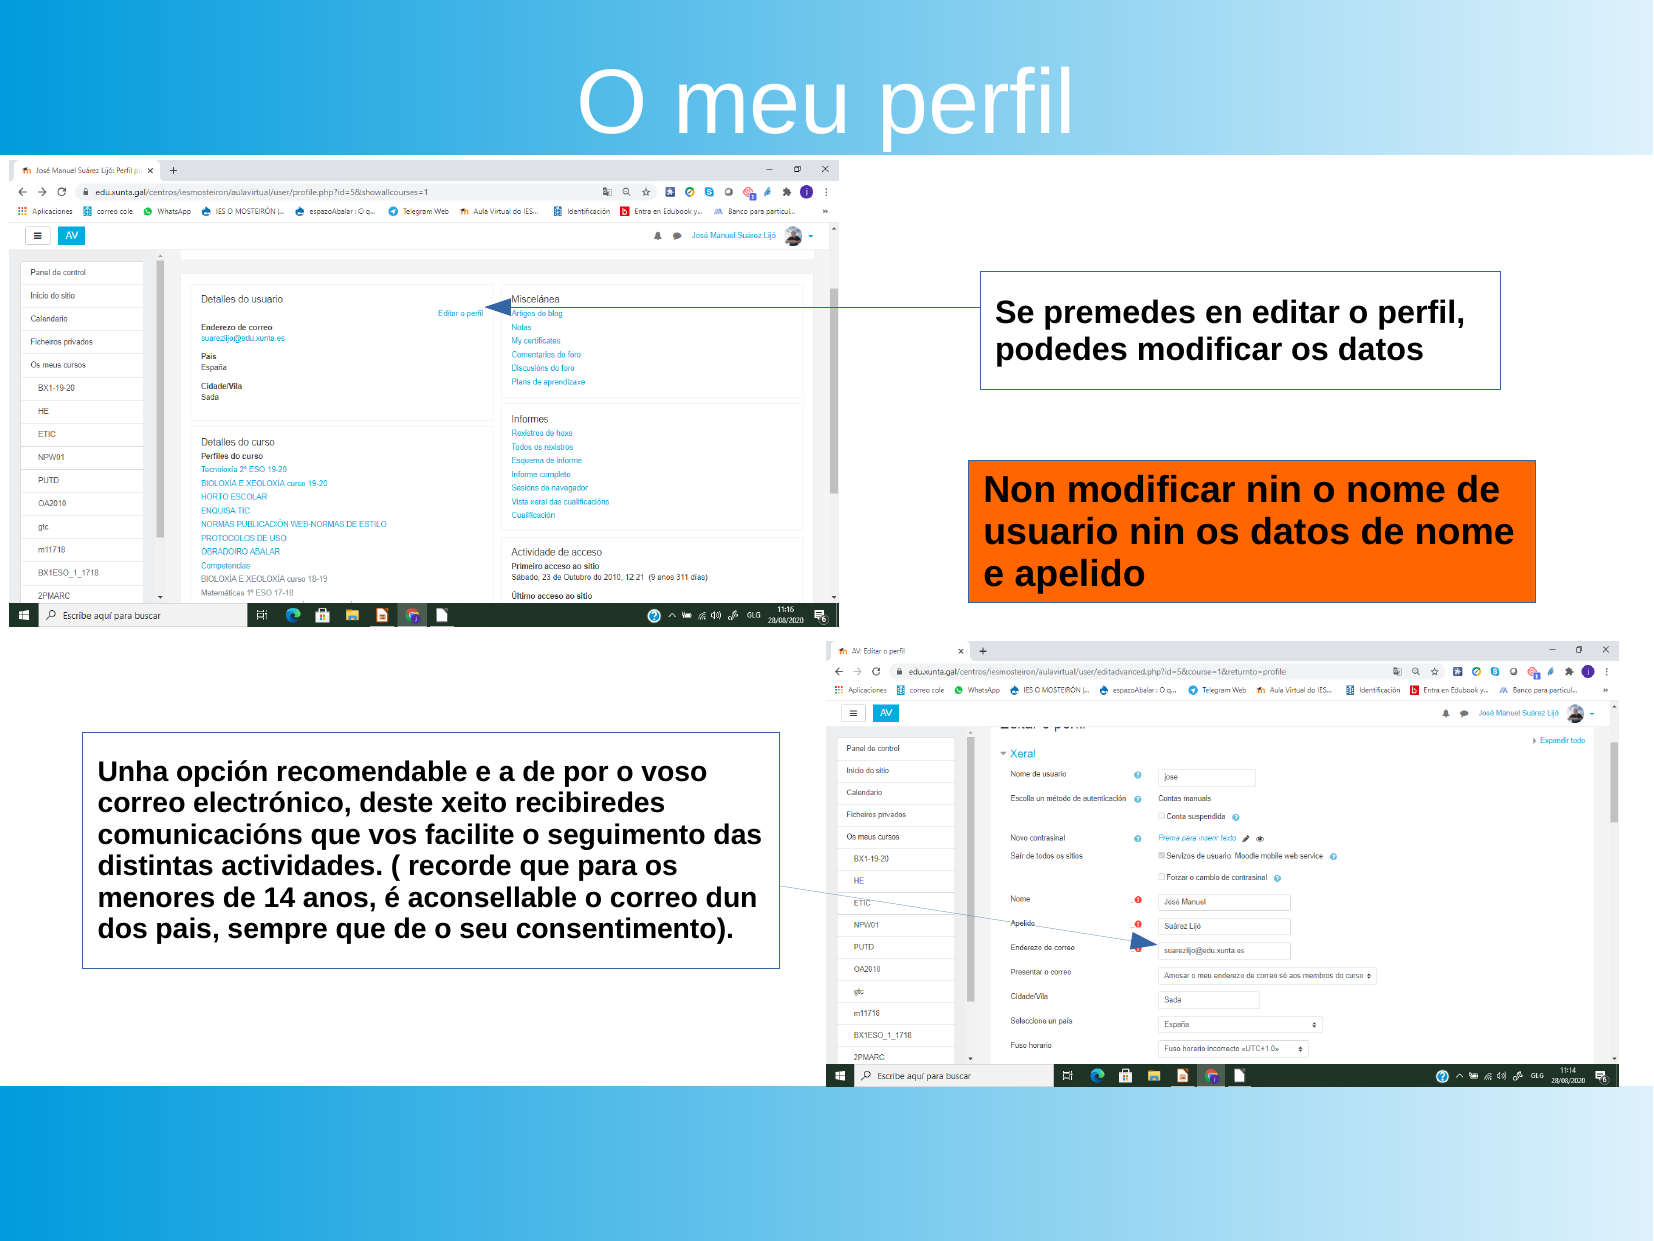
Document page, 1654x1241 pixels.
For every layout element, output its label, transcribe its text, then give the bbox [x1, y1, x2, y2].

picture [826, 641, 1619, 1087]
text_box Unha opción recomendable e a de por o voso correo electrónico, deste xeito recibiredes comunicacións que vos facilite o seguimento das distintas actividades. ( recorde que para os menores de 14 anos, é aconsellable o correo dun dos pais, sempre que de o seu consentimento). [82, 732, 780, 969]
text_box Se premedes en editar o perfil, podedes modificar os datos [980, 271, 1501, 390]
title O meu perfil [82, 49, 1571, 155]
text_box Non modificar nin o nome de usuario nin os datos de nome e apelido [968, 460, 1536, 603]
picture [9, 160, 839, 627]
